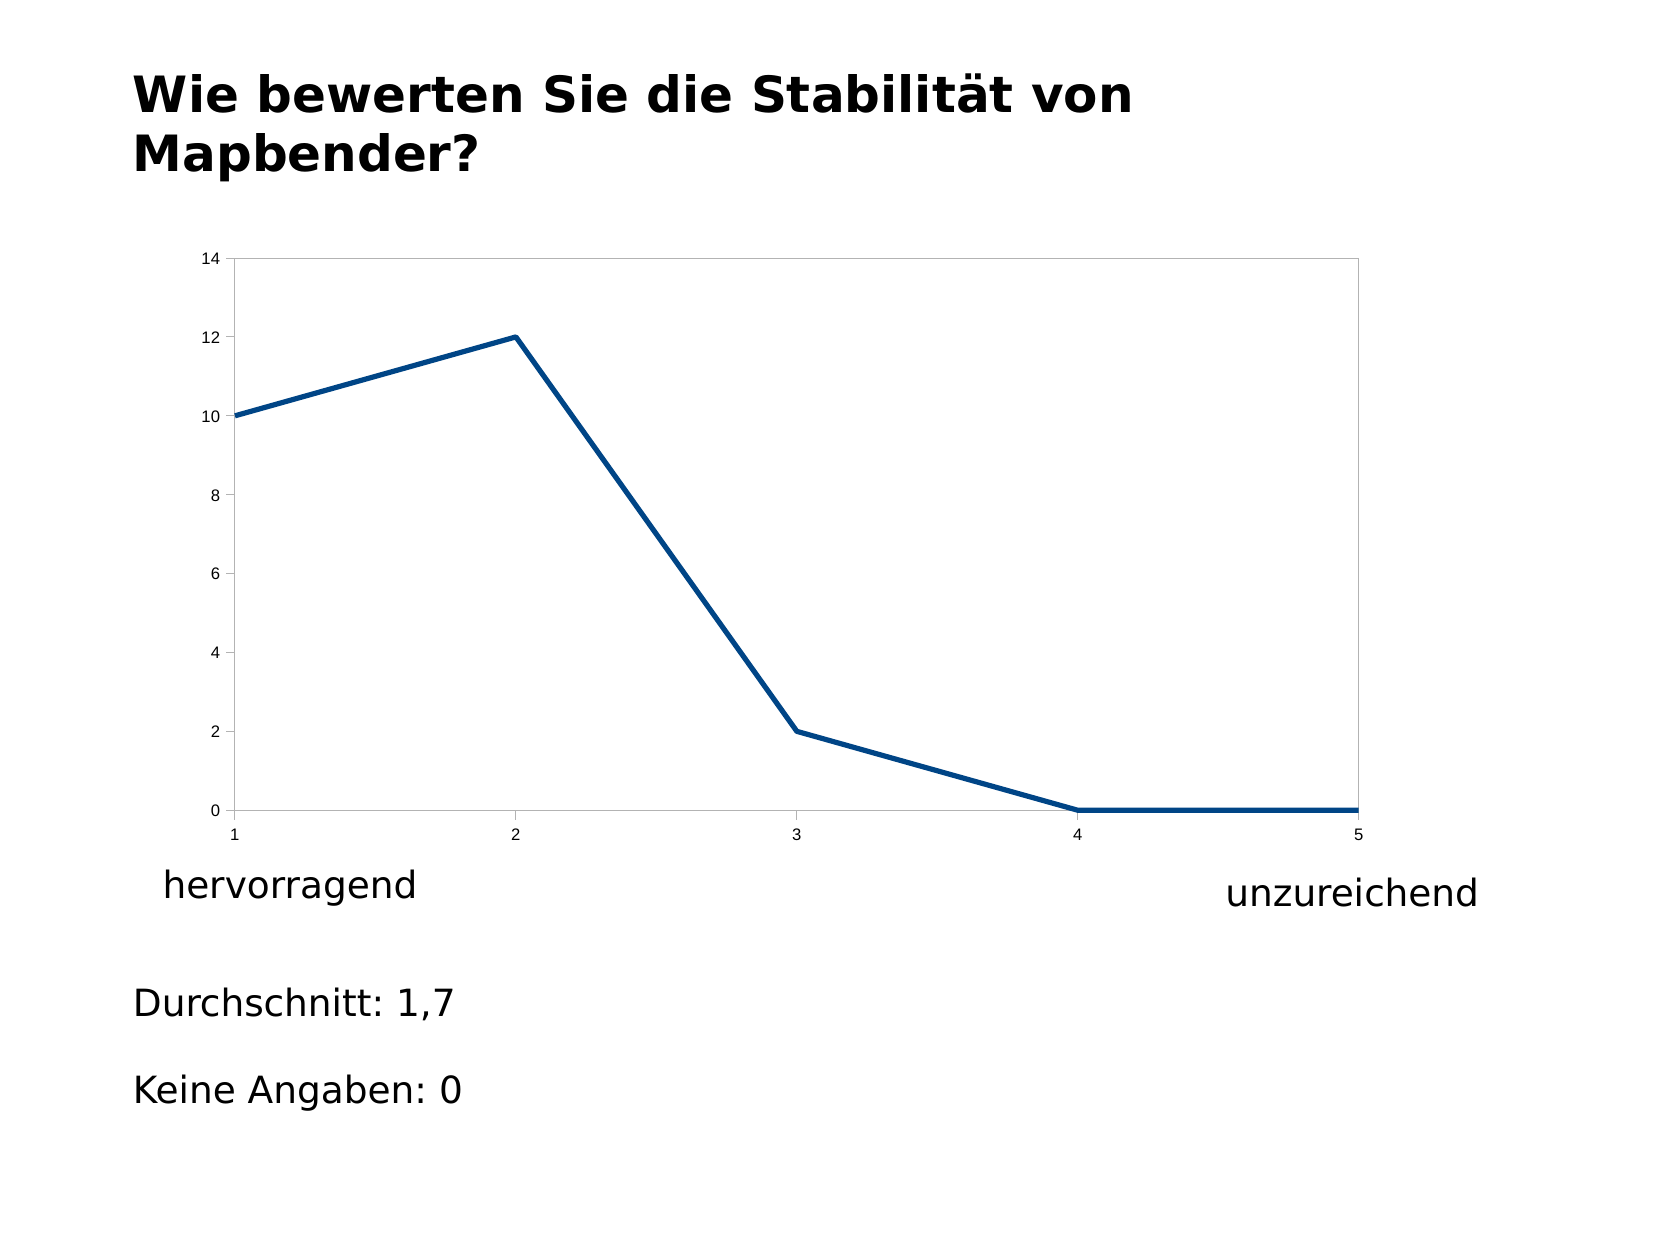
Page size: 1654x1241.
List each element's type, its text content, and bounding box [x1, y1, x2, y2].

text_box Wie bewerten Sie die Stabilität von Mapbender? [118, 59, 1477, 191]
text_box Durchschnitt: 1,7 Keine Angaben: 0 [118, 974, 1270, 1120]
chart [177, 236, 1388, 857]
text_box hervorragend [147, 856, 443, 915]
text_box unzureichend [1210, 864, 1595, 924]
